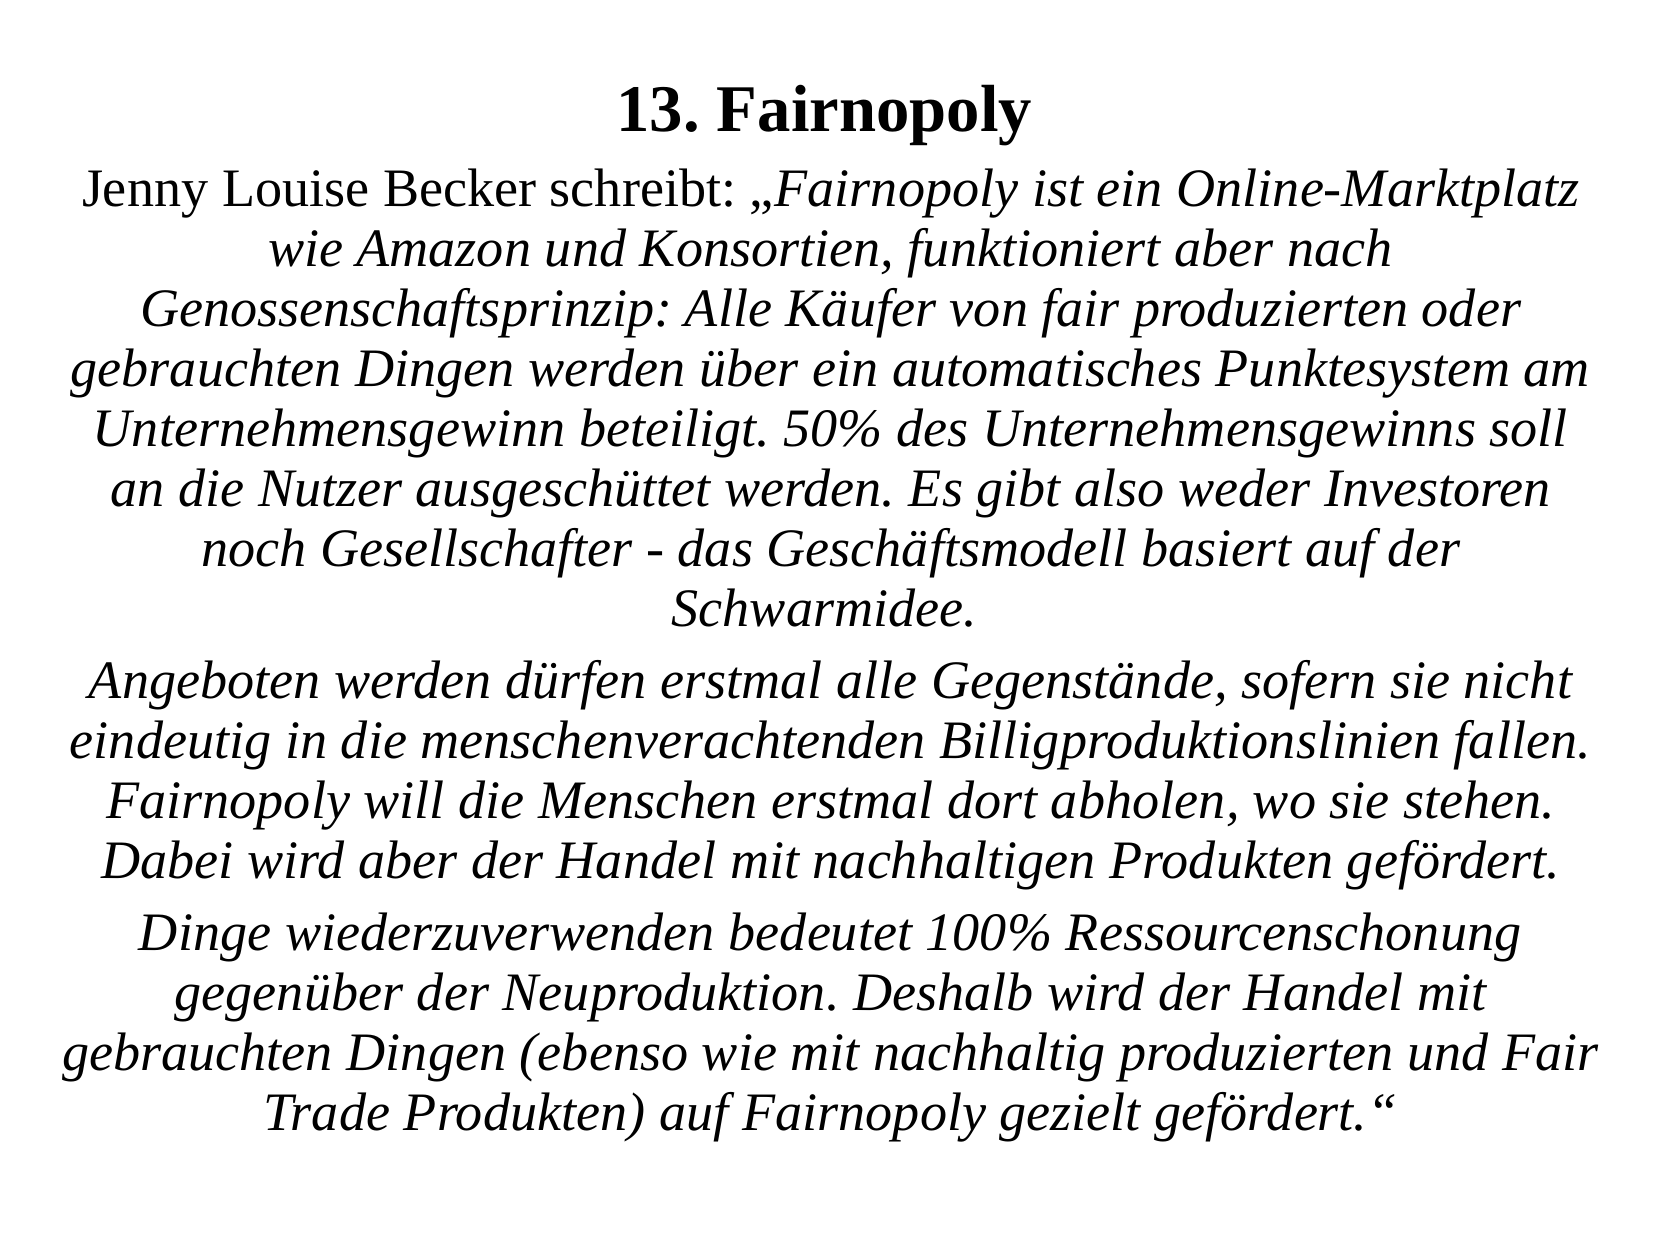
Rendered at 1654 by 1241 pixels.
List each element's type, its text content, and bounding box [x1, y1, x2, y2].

text_box 13. Fairnopoly Jenny Louise Becker schreibt: „Fairnopoly ist ein Online-Marktplatz wie Amazon und Konsortien, funktioniert aber nach Genossenschaftsprinzip: Alle Käufer von fair produzierten oder gebrauchten Dingen werden über ein automatisches Punktesystem am Unternehmensgewinn beteiligt. 50% des Unternehmensgewinns soll an die Nutzer ausgeschüttet werden. Es gibt also weder Investoren noch Gesellschafter - das Geschäftsmodell basiert auf der Schwarmidee. Angeboten werden dürfen erstmal alle Gegenstände, sofern sie nicht eindeutig in die menschenverachtenden Billigproduktionslinien fallen. Fairnopoly will die Menschen erstmal dort abholen, wo sie stehen. Dabei wird aber der Handel mit nachhaltigen Produkten gefördert. Dinge wiederzuverwenden bedeutet 100% Ressourcenschonung gegenüber der Neuproduktion. Deshalb wird der Handel mit gebrauchten Dingen (ebenso wie mit nachhaltig produzierten und Fair Trade Produkten) auf Fairnopoly gezielt gefördert.“ [47, 64, 1619, 1150]
